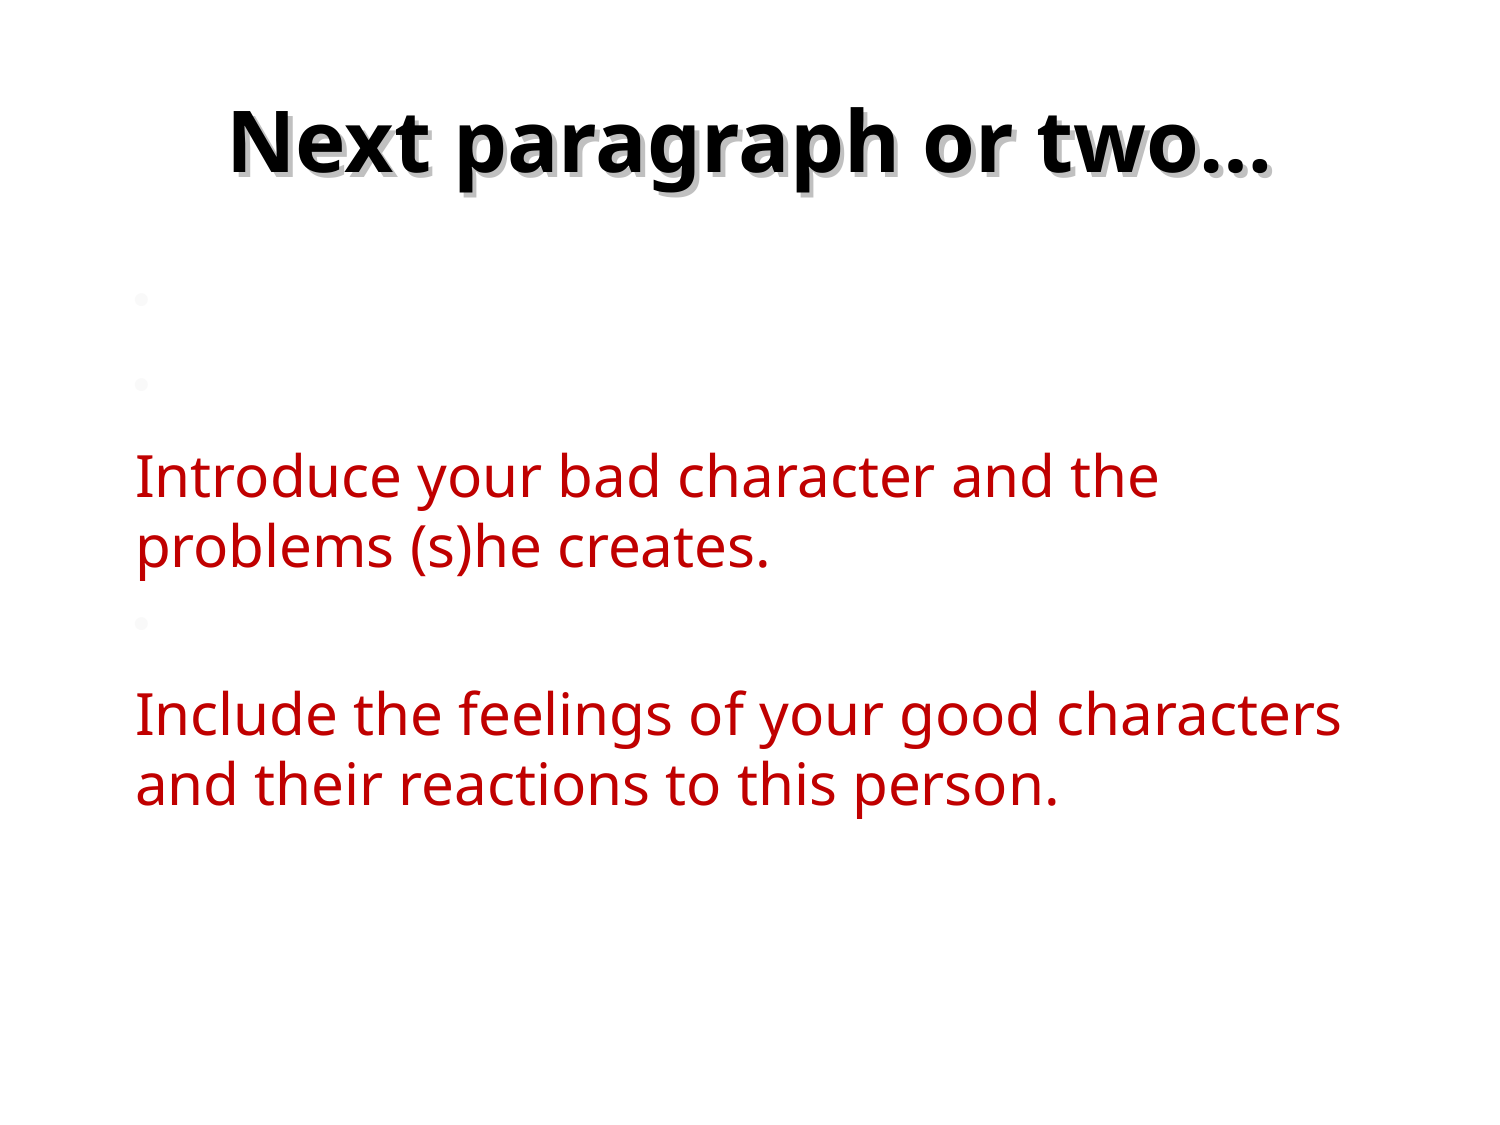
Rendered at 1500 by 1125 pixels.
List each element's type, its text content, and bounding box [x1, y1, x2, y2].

title Next paragraph or two… [75, 45, 1426, 233]
list Introduce your bad character and the problems (s)he creates. Include the feelings of your good characters and their reactions to this person. [75, 262, 1426, 1036]
